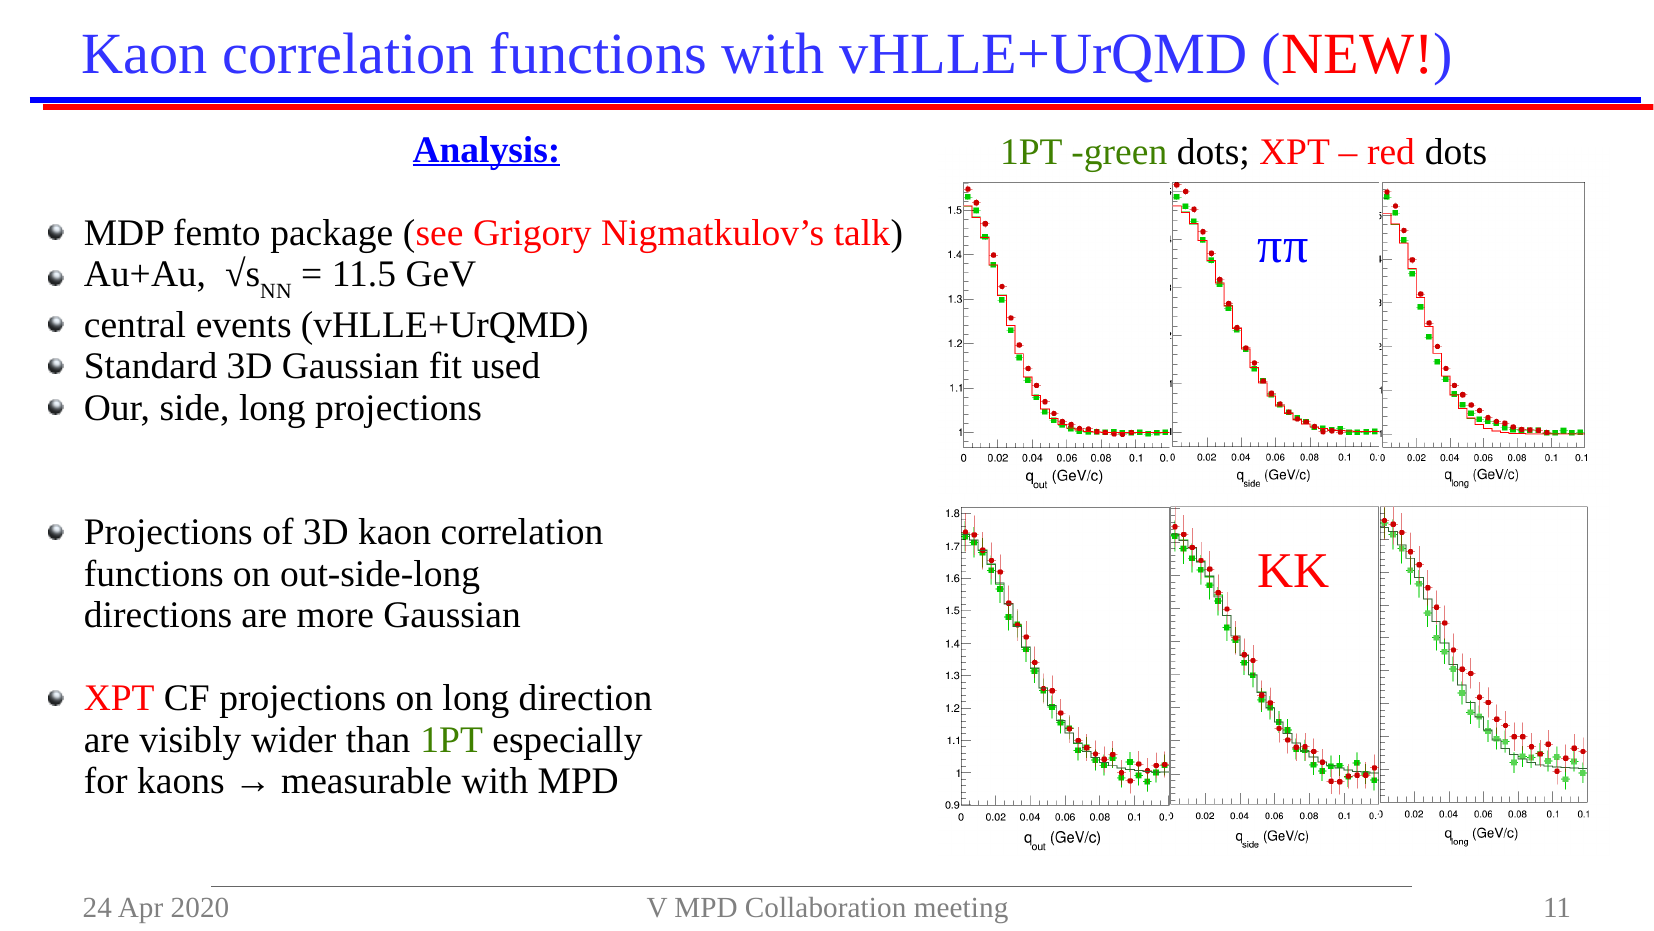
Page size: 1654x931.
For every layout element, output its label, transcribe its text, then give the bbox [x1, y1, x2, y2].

text_box ππ [1243, 210, 1324, 281]
text_box 1PT -green dots; XPT – red dots [985, 123, 1503, 180]
text_box Analysis: MDP femto package (see Grigory Nigmatkulov’s talk) Au+Au, √sNN = 11.5 GeV central events (vHLLE+UrQMD) Standard 3D Gaussian fit used Our, side, long projections Projections of 3D kaon correlation functions on out-side-long directions are more Gaussian XPT CF projections on long direction are visibly wider than 1PT especially for kaons → measurable with MPD [33, 121, 940, 931]
text_box KK [1243, 535, 1345, 606]
picture [940, 147, 1610, 856]
title Kaon correlation functions with vHLLE+UrQMD (NEW!) [81, 7, 1570, 91]
